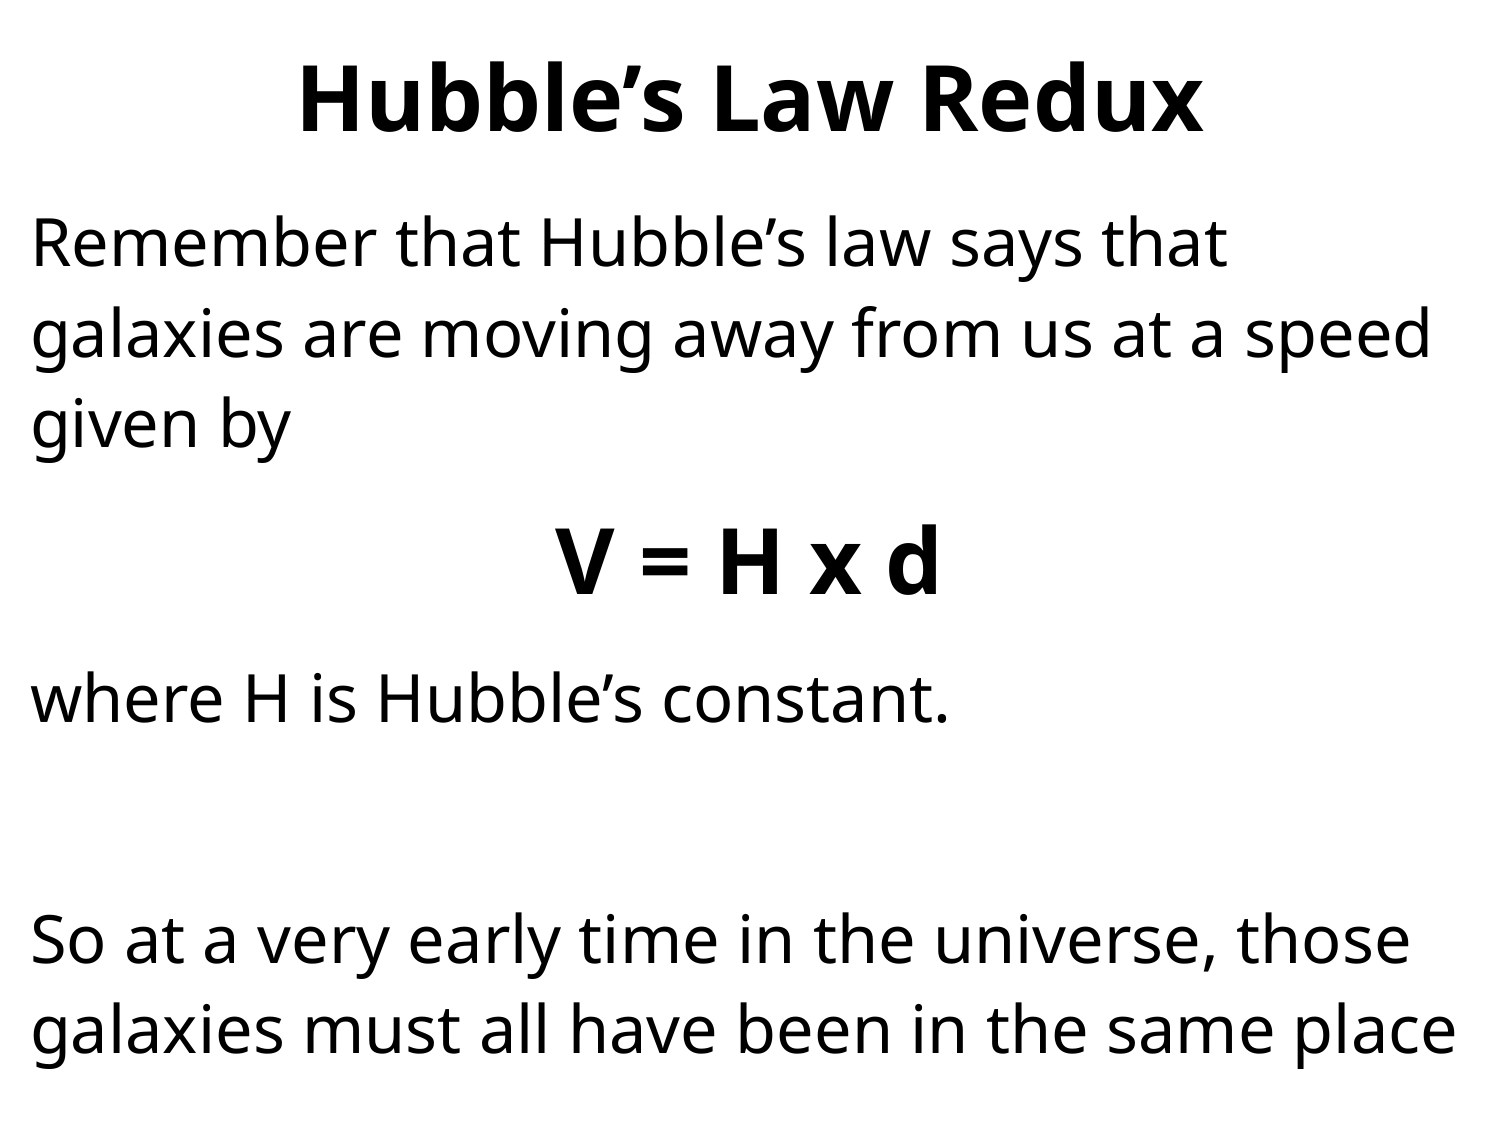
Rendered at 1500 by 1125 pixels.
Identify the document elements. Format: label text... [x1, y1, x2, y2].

list Remember that Hubble’s law says that galaxies are moving away from us at a speed given by V = H x d where H is Hubble’s constant. So at a very early time in the universe, those galaxies must all have been in the same place [30, 195, 1471, 1081]
title Hubble’s Law Redux [30, 42, 1471, 150]
